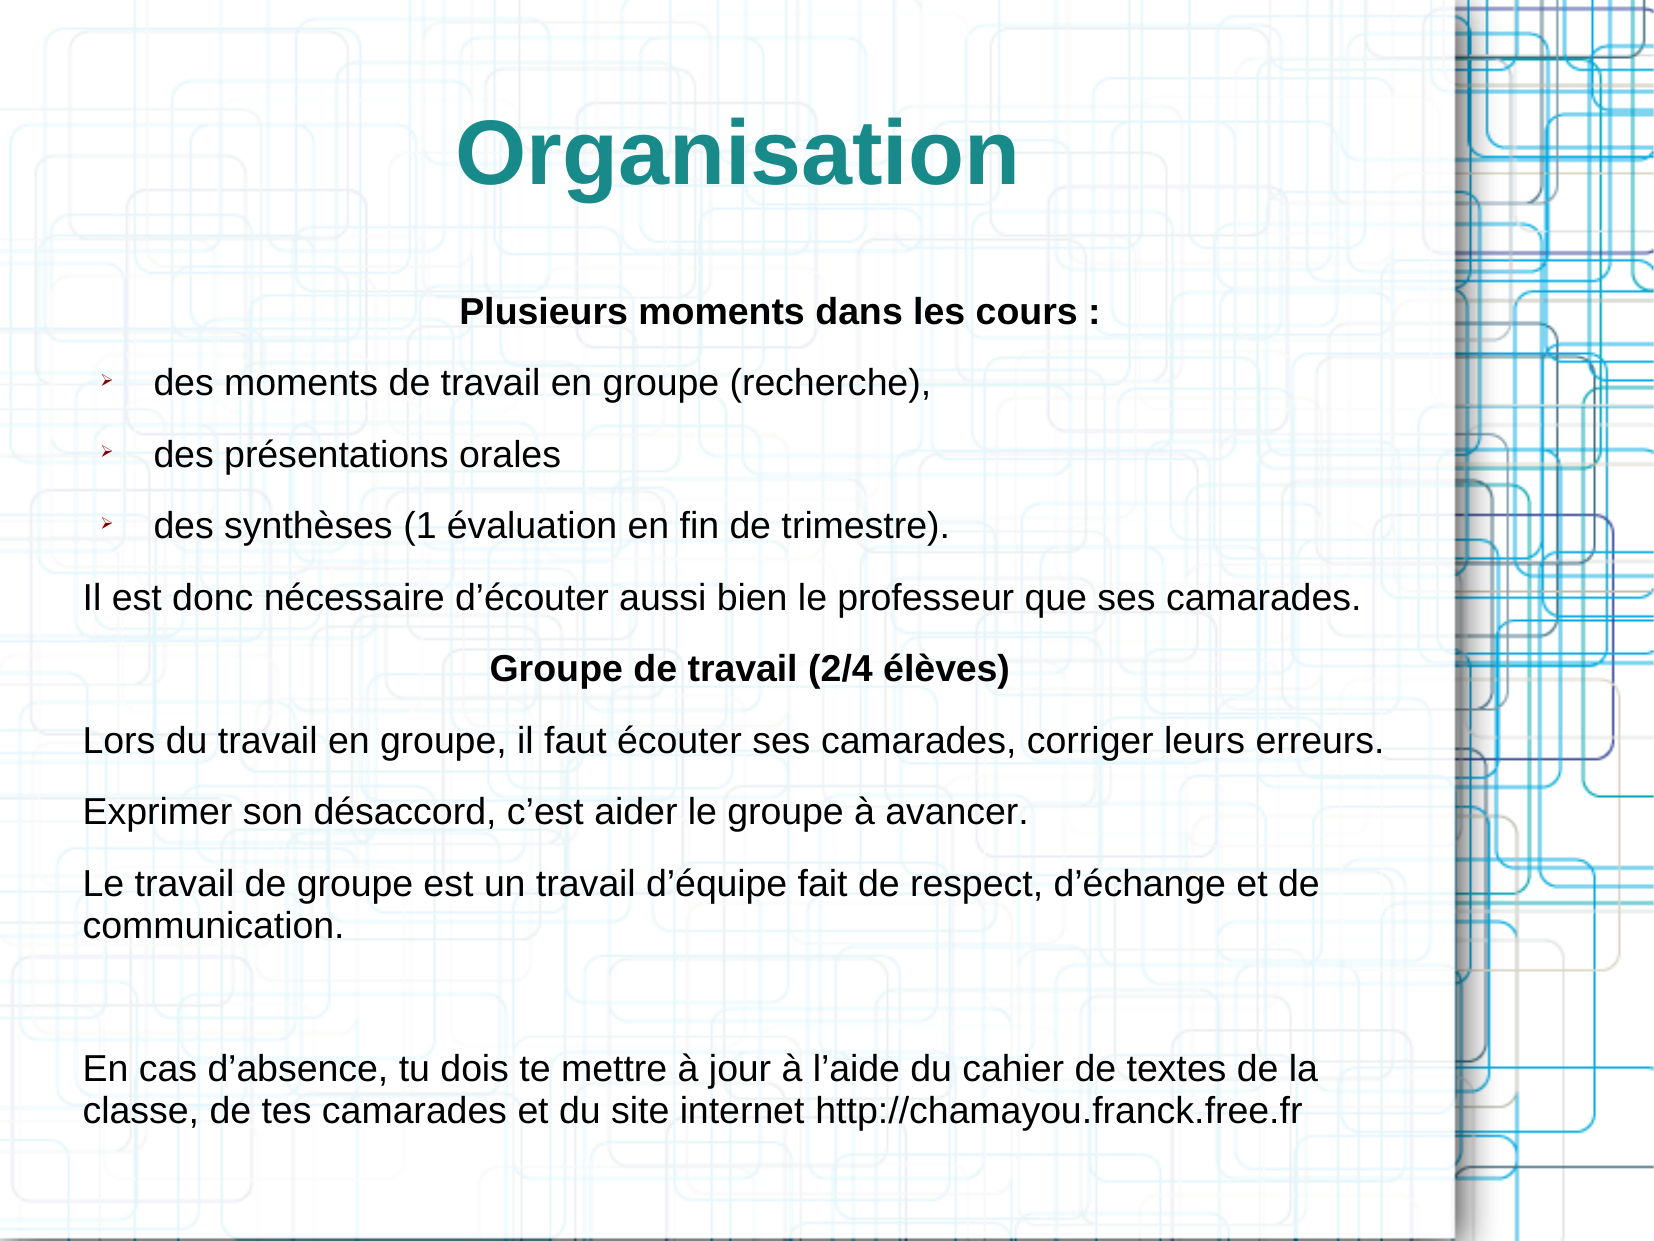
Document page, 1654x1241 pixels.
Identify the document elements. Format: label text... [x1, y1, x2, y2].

title Organisation [59, 49, 1418, 257]
picture [0, 0, 1654, 1241]
list Plusieurs moments dans les cours : des moments de travail en groupe (recherche), des présentations orales des synthèses (1 évaluation en fin de trimestre). Il est donc nécessaire d’écouter aussi bien le professeur que ses camarades. Groupe de travail (2/4 élèves) Lors du travail en groupe, il faut écouter ses camarades, corriger leurs erreurs. Exprimer son désaccord, c’est aider le groupe à avancer. Le travail de groupe est un travail d’équipe fait de respect, d’échange et de communication. En cas d’absence, tu dois te mettre à jour à l’aide du cahier de textes de la classe, de tes camarades et du site internet http://chamayou.franck.free.fr [82, 290, 1418, 1135]
